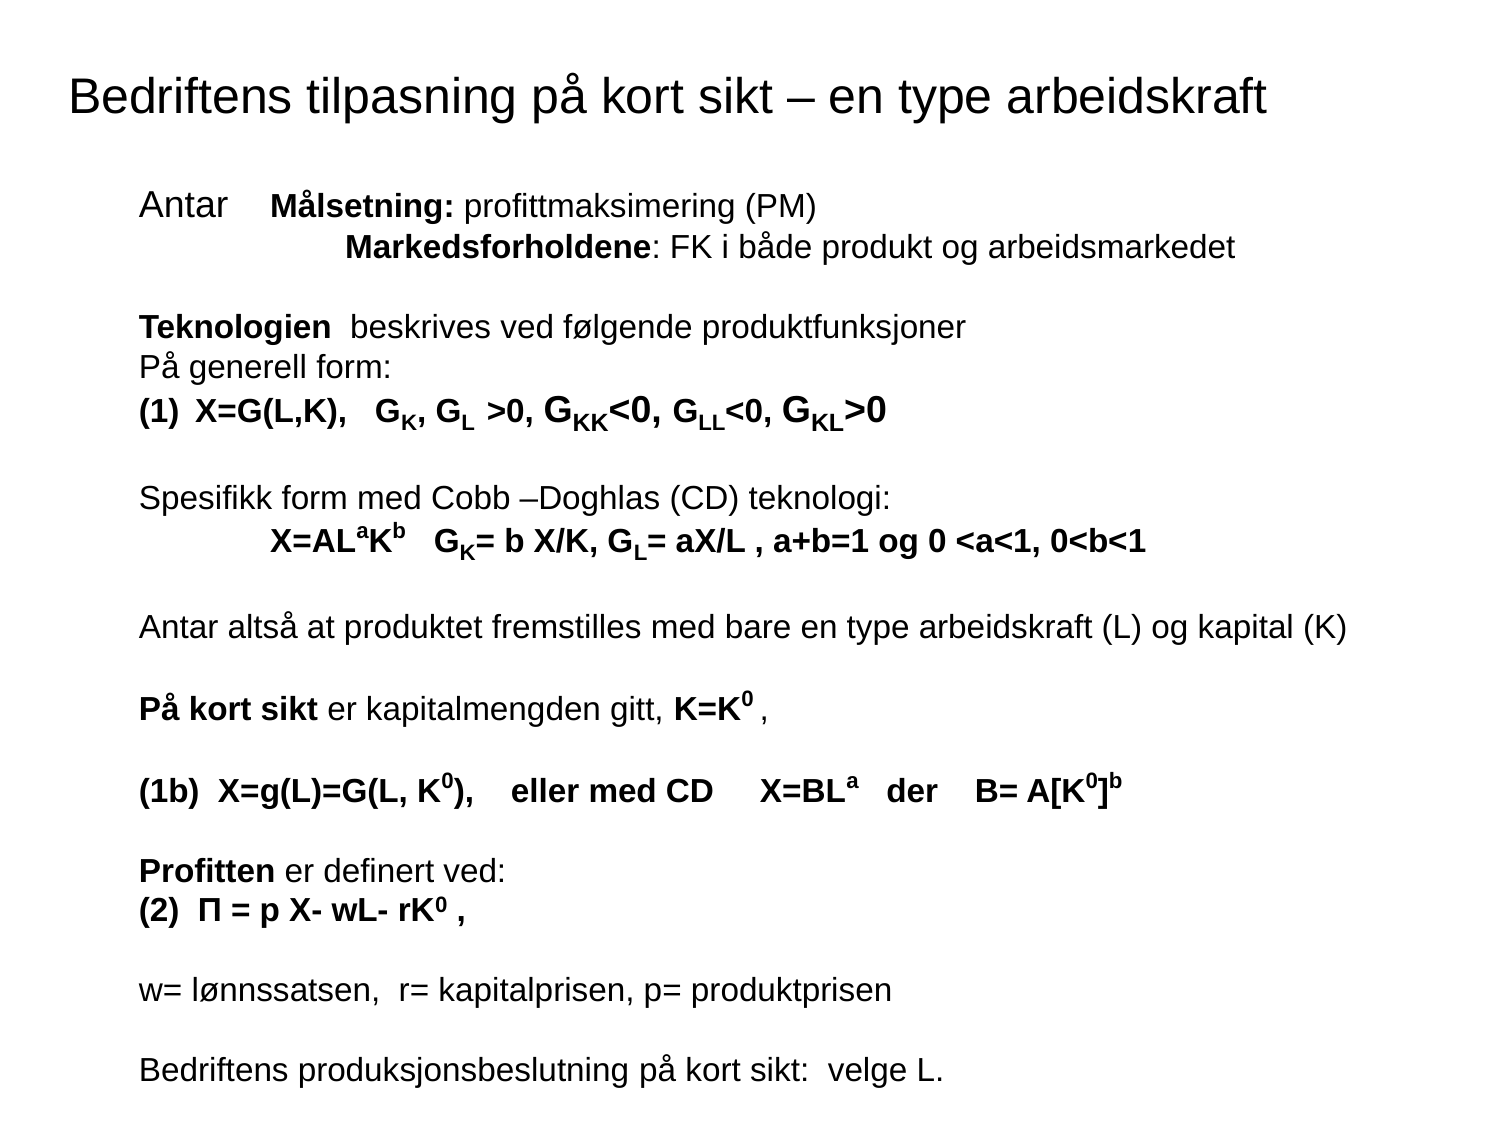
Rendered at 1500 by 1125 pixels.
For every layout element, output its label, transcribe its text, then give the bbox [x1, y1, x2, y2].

text_box Antar Målsetning: profittmaksimering (PM) Markedsforholdene: FK i både produkt og arbeidsmarkedet Teknologien beskrives ved følgende produktfunksjoner På generell form: X=G(L,K), GK, GL >0, GKK<0, GLL<0, GKL>0 Spesifikk form med Cobb –Doghlas (CD) teknologi: X=ALaKb GK= b X/K, GL= aX/L , a+b=1 og 0 <a<1, 0<b<1 Antar altså at produktet fremstilles med bare en type arbeidskraft (L) og kapital (K) På kort sikt er kapitalmengden gitt, K=K0 , (1b) X=g(L)=G(L, K0), eller med CD X=BLa der B= A[K0]b Profitten er definert ved: (2) Π = p X- wL- rK0 , w= lønnssatsen, r= kapitalprisen, p= produktprisen Bedriftens produksjonsbeslutning på kort sikt: velge L. [124, 173, 1376, 1096]
title Bedriftens tilpasning på kort sikt – en type arbeidskraft [53, 0, 1404, 188]
